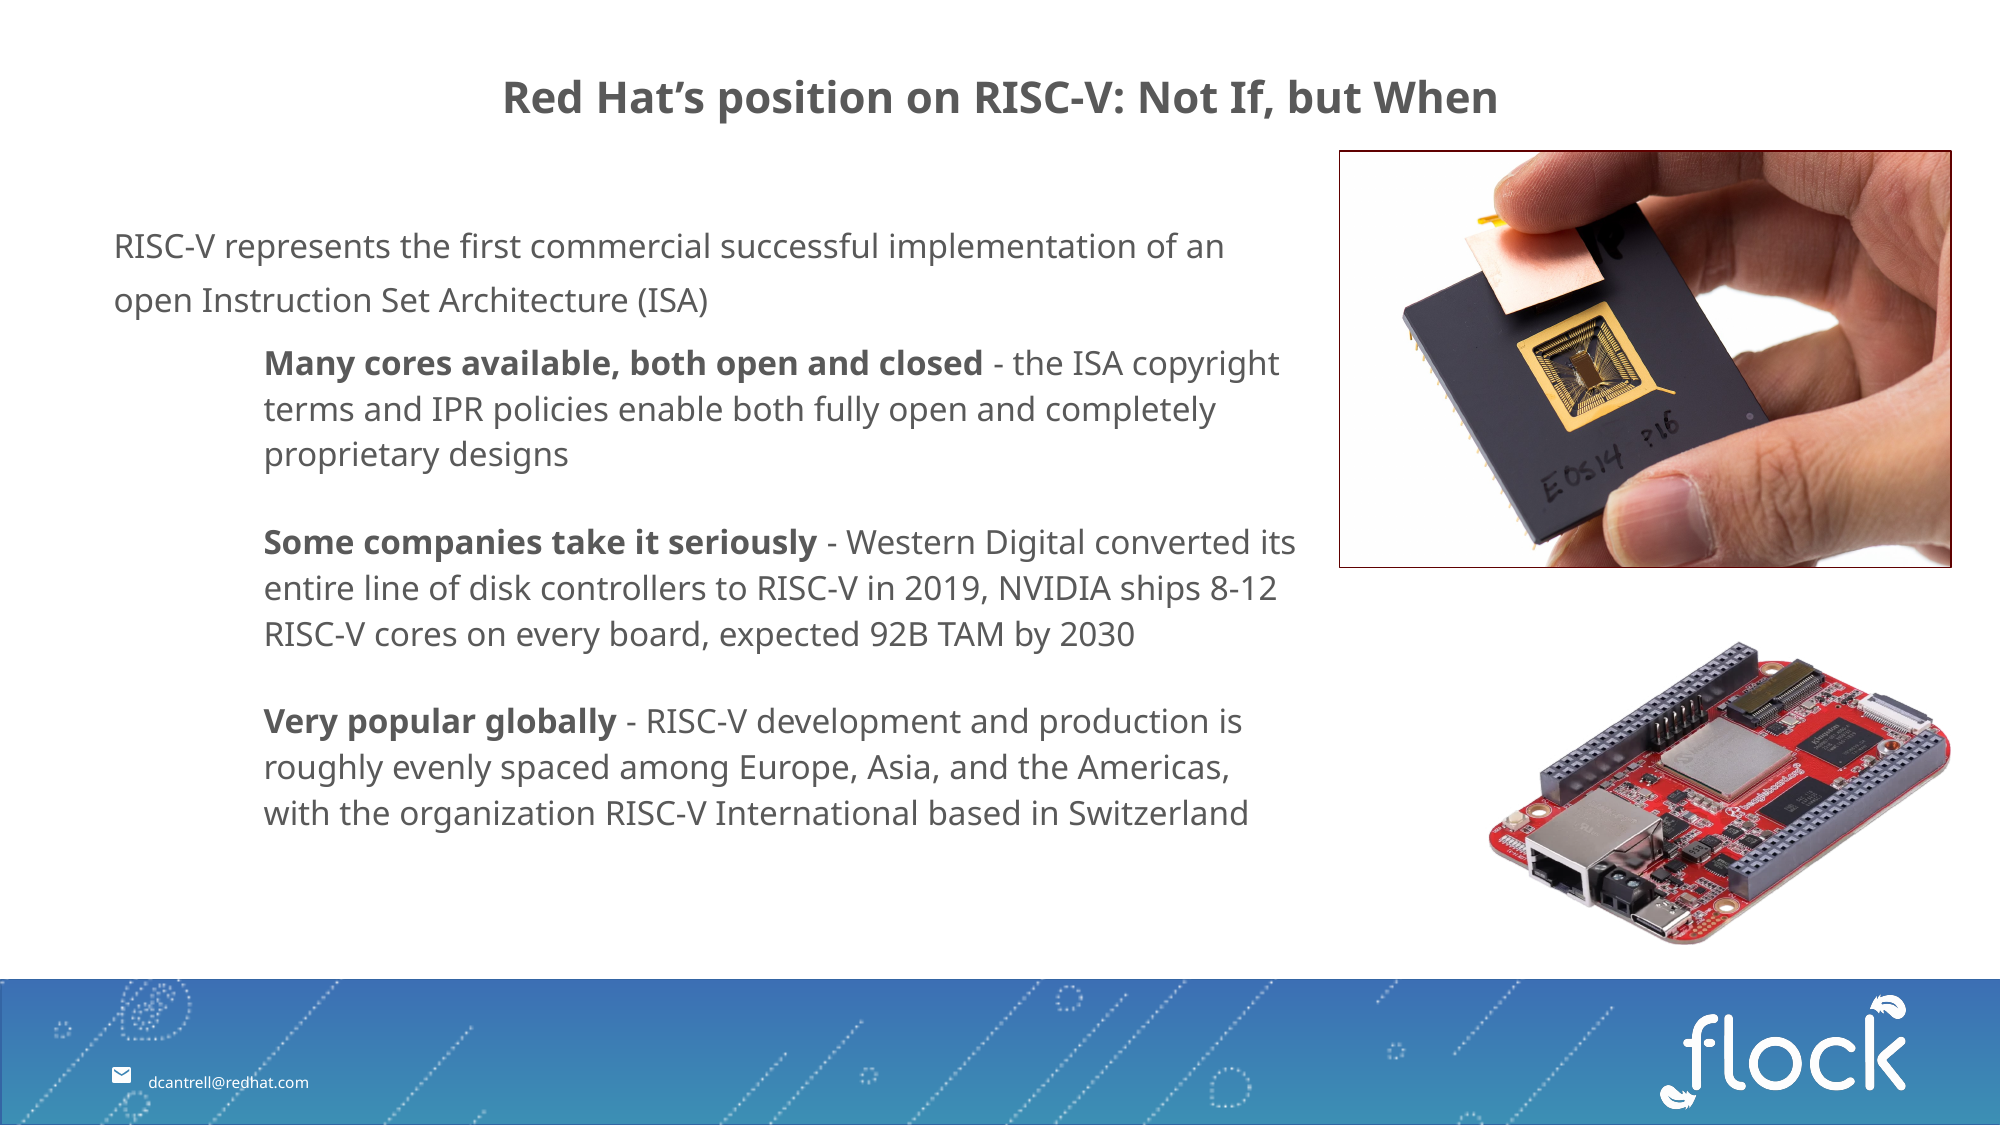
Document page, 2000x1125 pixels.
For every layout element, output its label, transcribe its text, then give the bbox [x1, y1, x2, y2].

text_box RISC-V represents the first commercial successful implementation of an open Instruction Set Architecture (ISA) Many cores available, both open and closed - the ISA copyright terms and IPR policies enable both fully open and completely proprietary designs Some companies take it seriously - Western Digital converted its entire line of disk controllers to RISC-V in 2019, NVIDIA ships 8-12 RISC-V cores on every board, expected 92B TAM by 2030 Very popular globally - RISC-V development and production is roughly evenly spaced among Europe, Asia, and the Americas, with the organization RISC-V International based in Switzerland [98, 196, 1313, 945]
picture [0, 151, 1951, 1125]
list dcantrell@redhat.com [148, 1066, 454, 1093]
text_box Red Hat’s position on RISC-V: Not If, but When [51, 54, 1951, 173]
